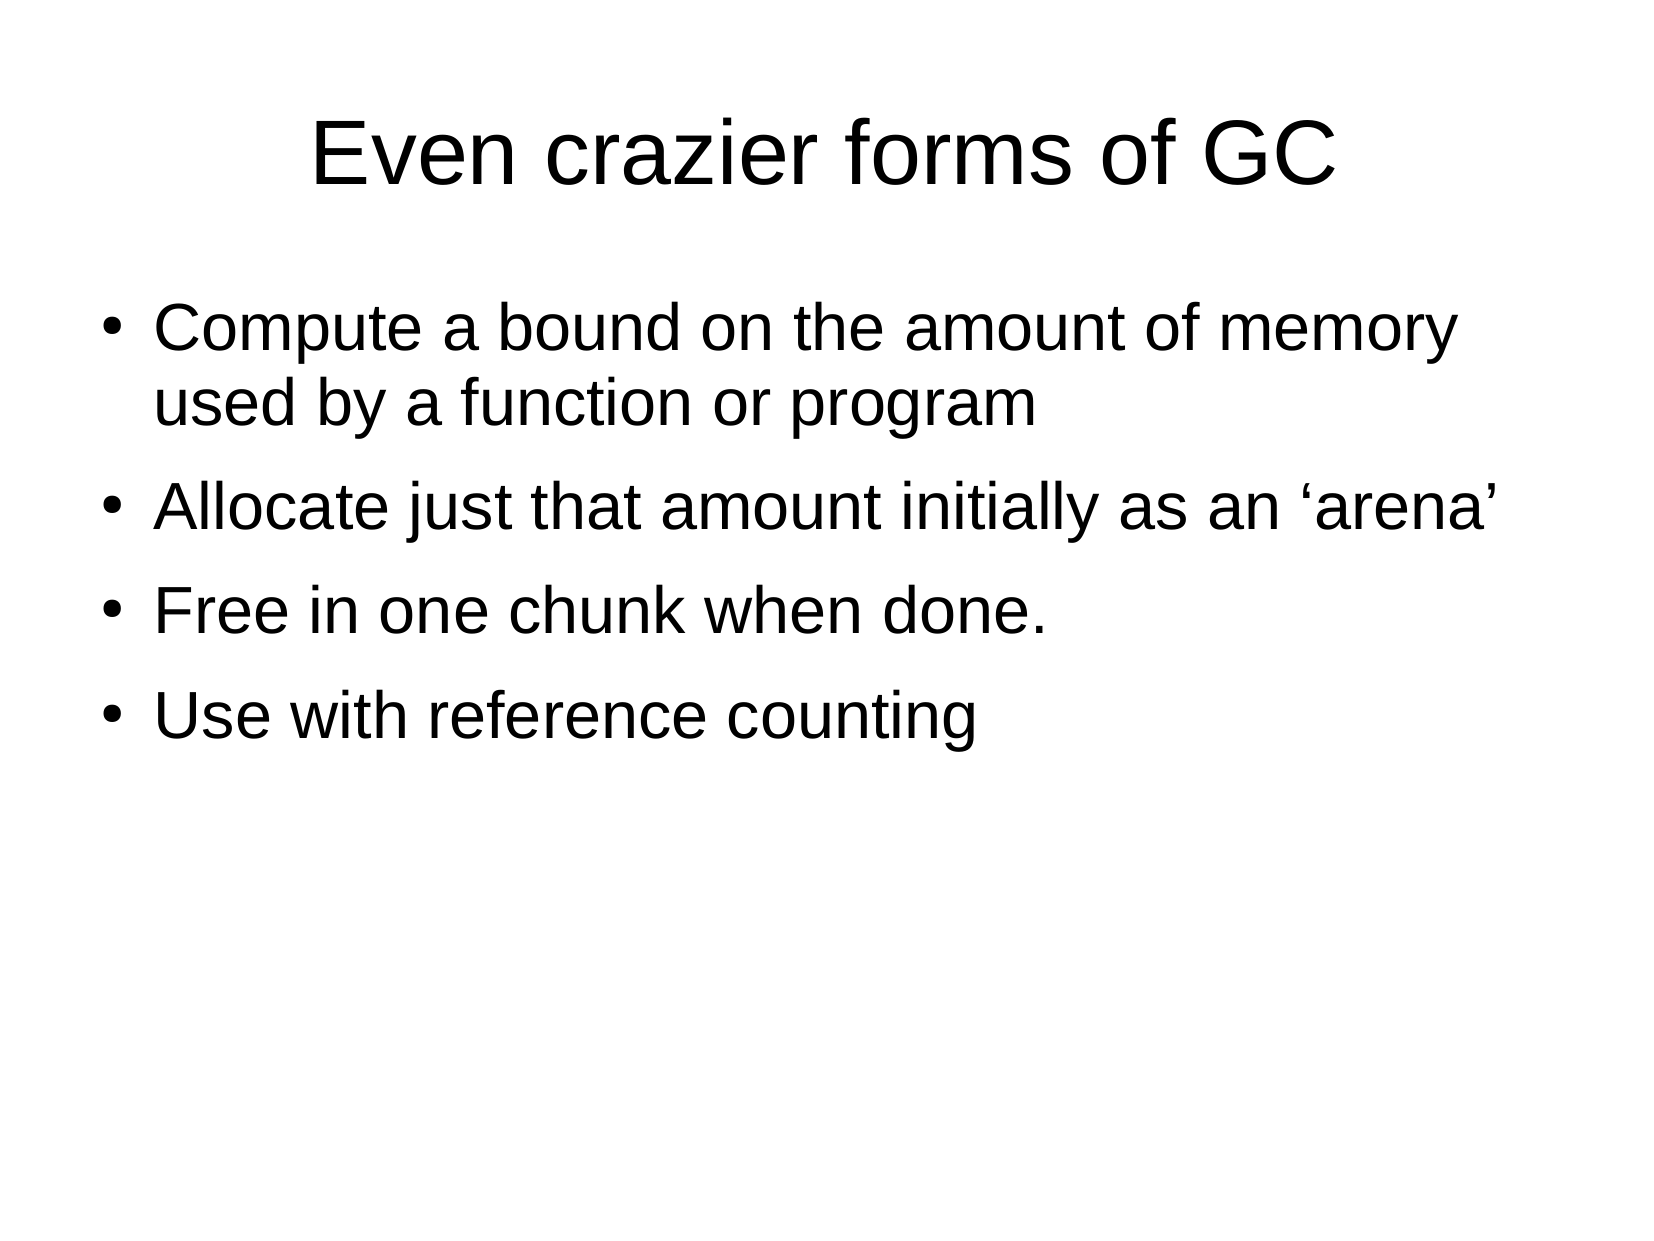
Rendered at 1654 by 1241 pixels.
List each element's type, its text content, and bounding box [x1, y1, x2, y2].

list Compute a bound on the amount of memory used by a function or program Allocate just that amount initially as an ‘arena’ Free in one chunk when done. Use with reference counting [82, 290, 1571, 1010]
title Even crazier forms of GC [82, 49, 1571, 257]
